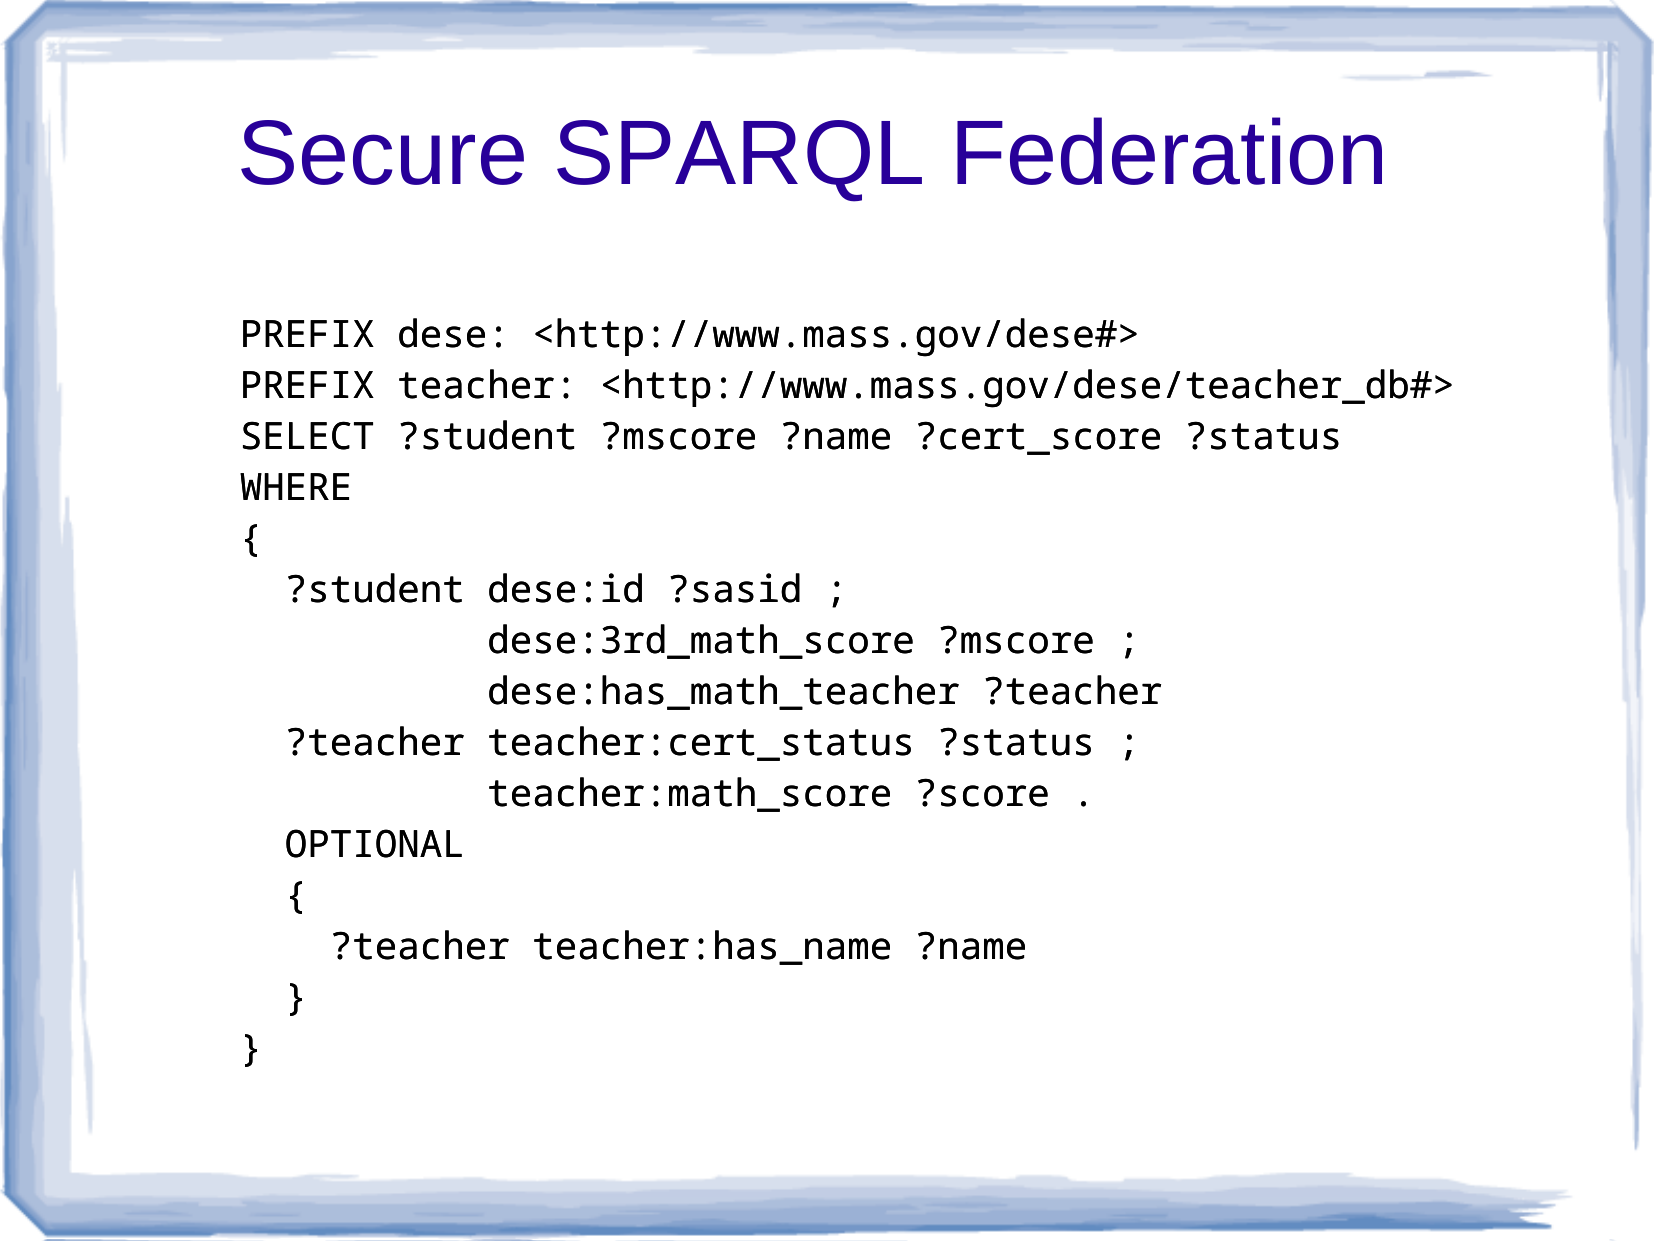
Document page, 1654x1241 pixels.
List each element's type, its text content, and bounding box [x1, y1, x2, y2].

title Secure SPARQL Federation [82, 49, 1571, 257]
text_box PREFIX dese: <http://www.mass.gov/dese#> PREFIX teacher: <http://www.mass.gov/dese/teacher_db#> SELECT ?student ?mscore ?name ?cert_score ?status WHERE { ?student dese:id ?sasid ; dese:3rd_math_score ?mscore ; dese:has_math_teacher ?teacher ?teacher teacher:cert_status ?status ; teacher:math_score ?score . OPTIONAL { ?teacher teacher:has_name ?name } } [225, 300, 1461, 938]
picture [0, 0, 1654, 1241]
